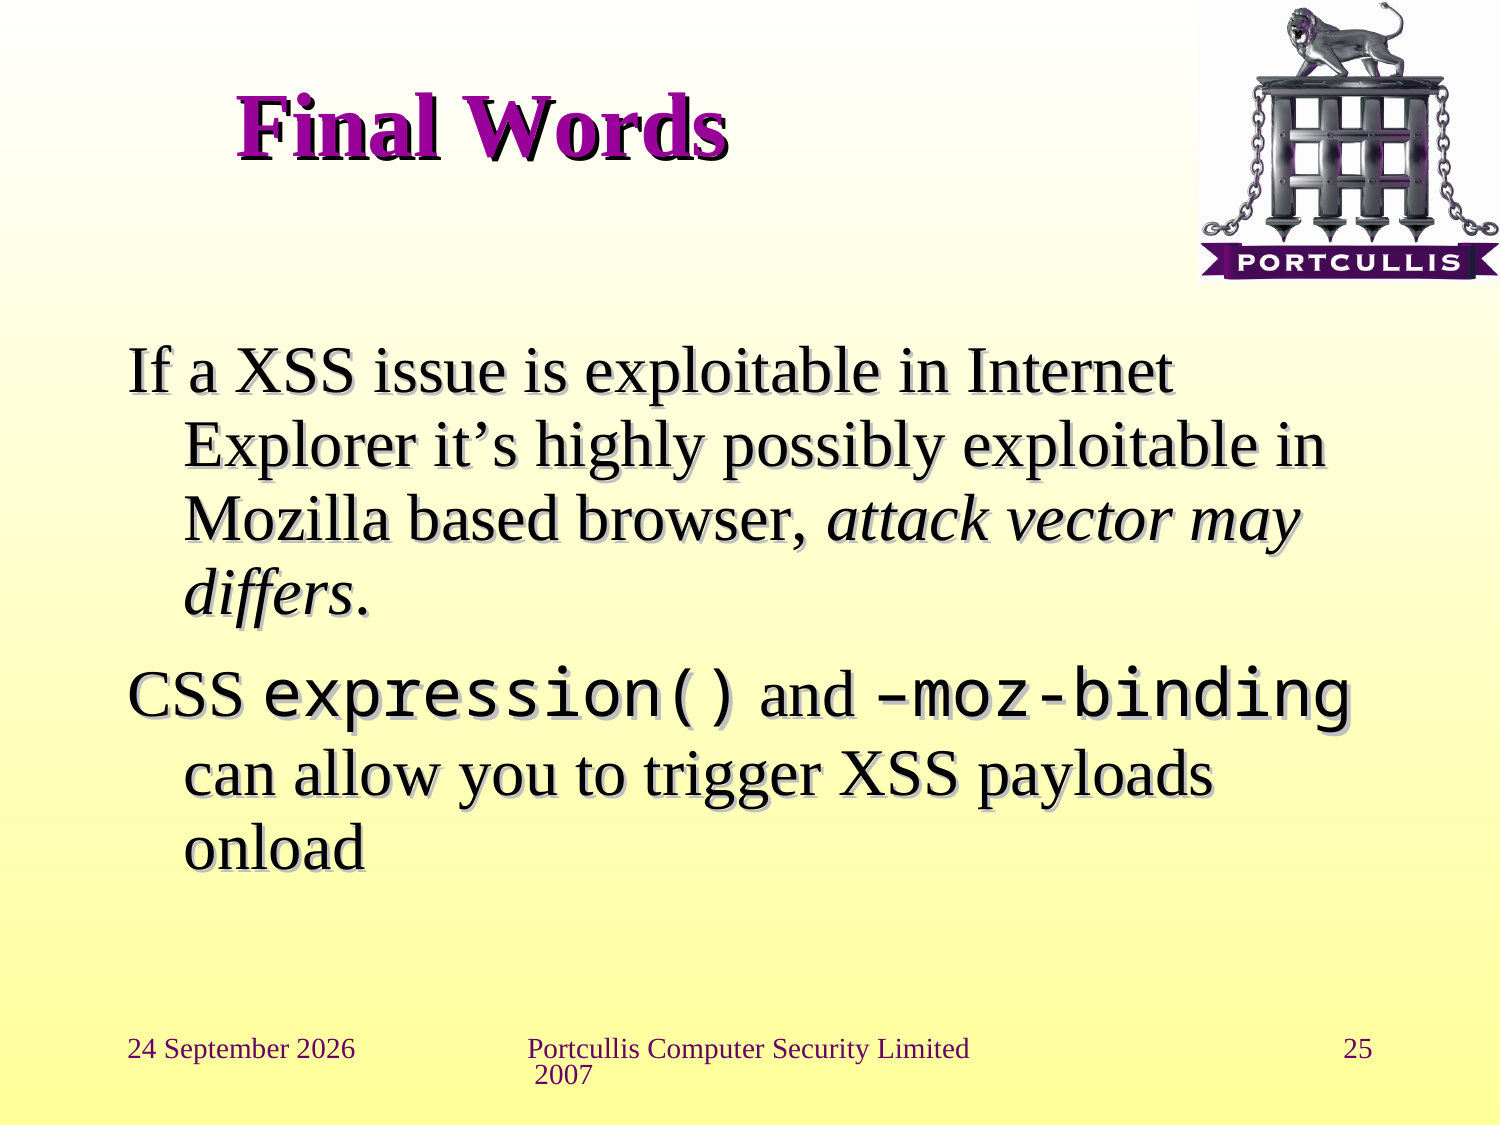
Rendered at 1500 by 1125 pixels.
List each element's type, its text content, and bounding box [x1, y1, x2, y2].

list If a XSS issue is exploitable in Internet Explorer it’s highly possibly exploitable in Mozilla based browser, attack vector may differs. CSS expression() and –moz-binding can allow you to trigger XSS payloads onload [112, 324, 1388, 1014]
picture [1198, 0, 1500, 283]
title Final Words [0, 0, 963, 250]
